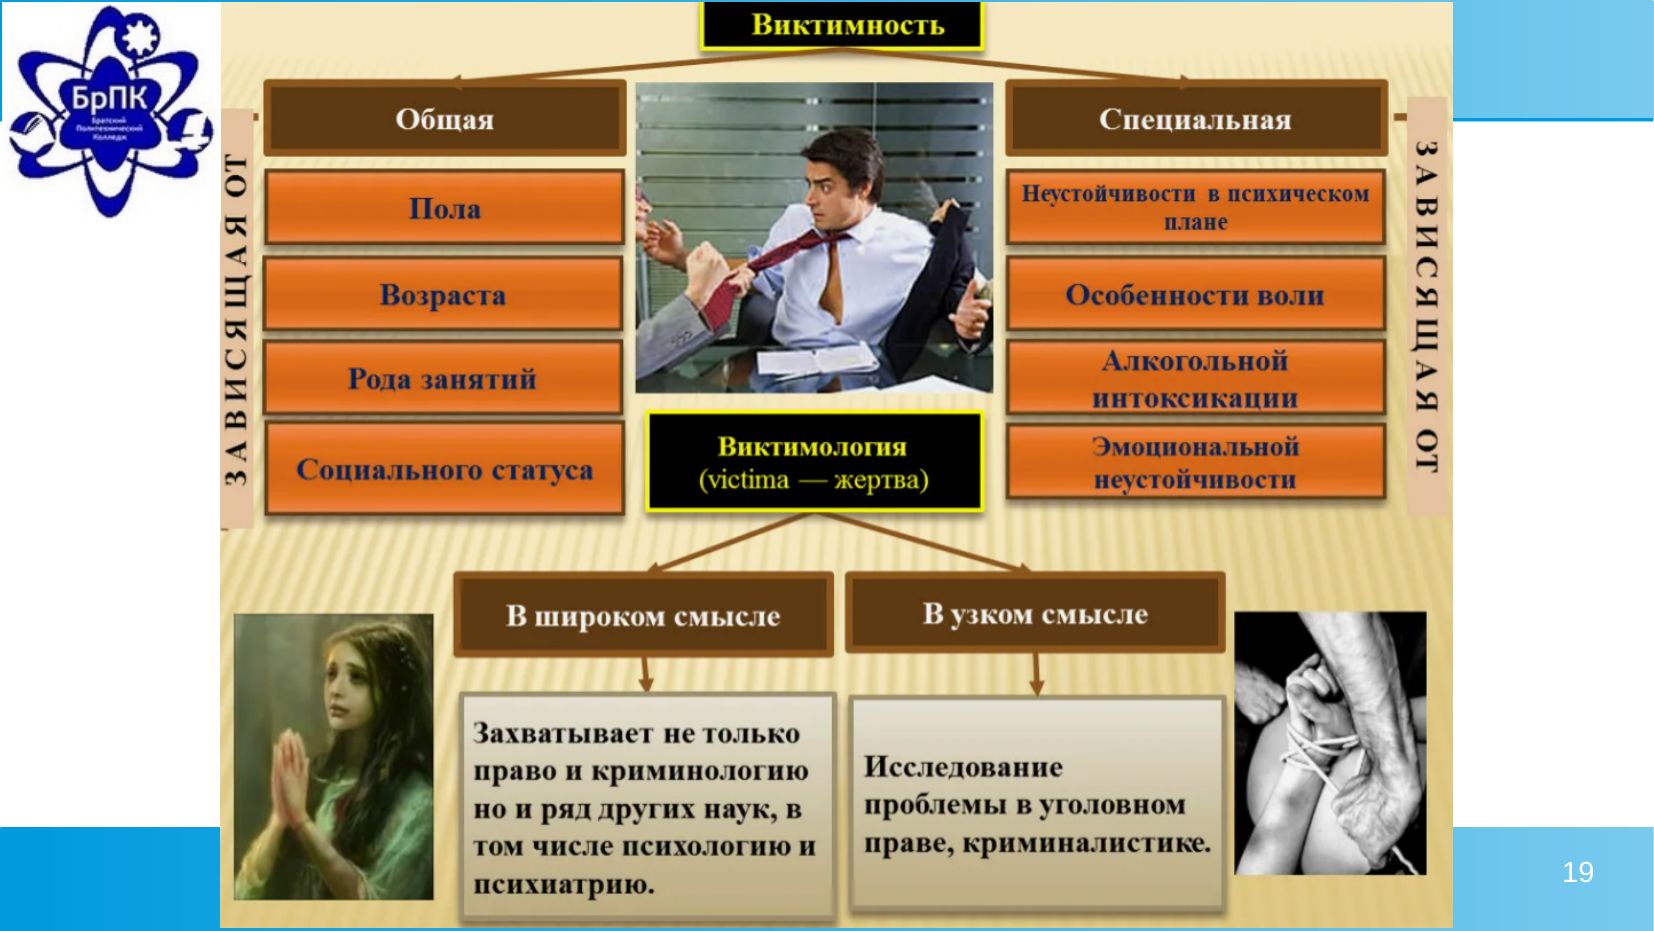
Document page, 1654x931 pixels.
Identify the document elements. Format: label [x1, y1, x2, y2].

picture [2, 2, 1453, 928]
